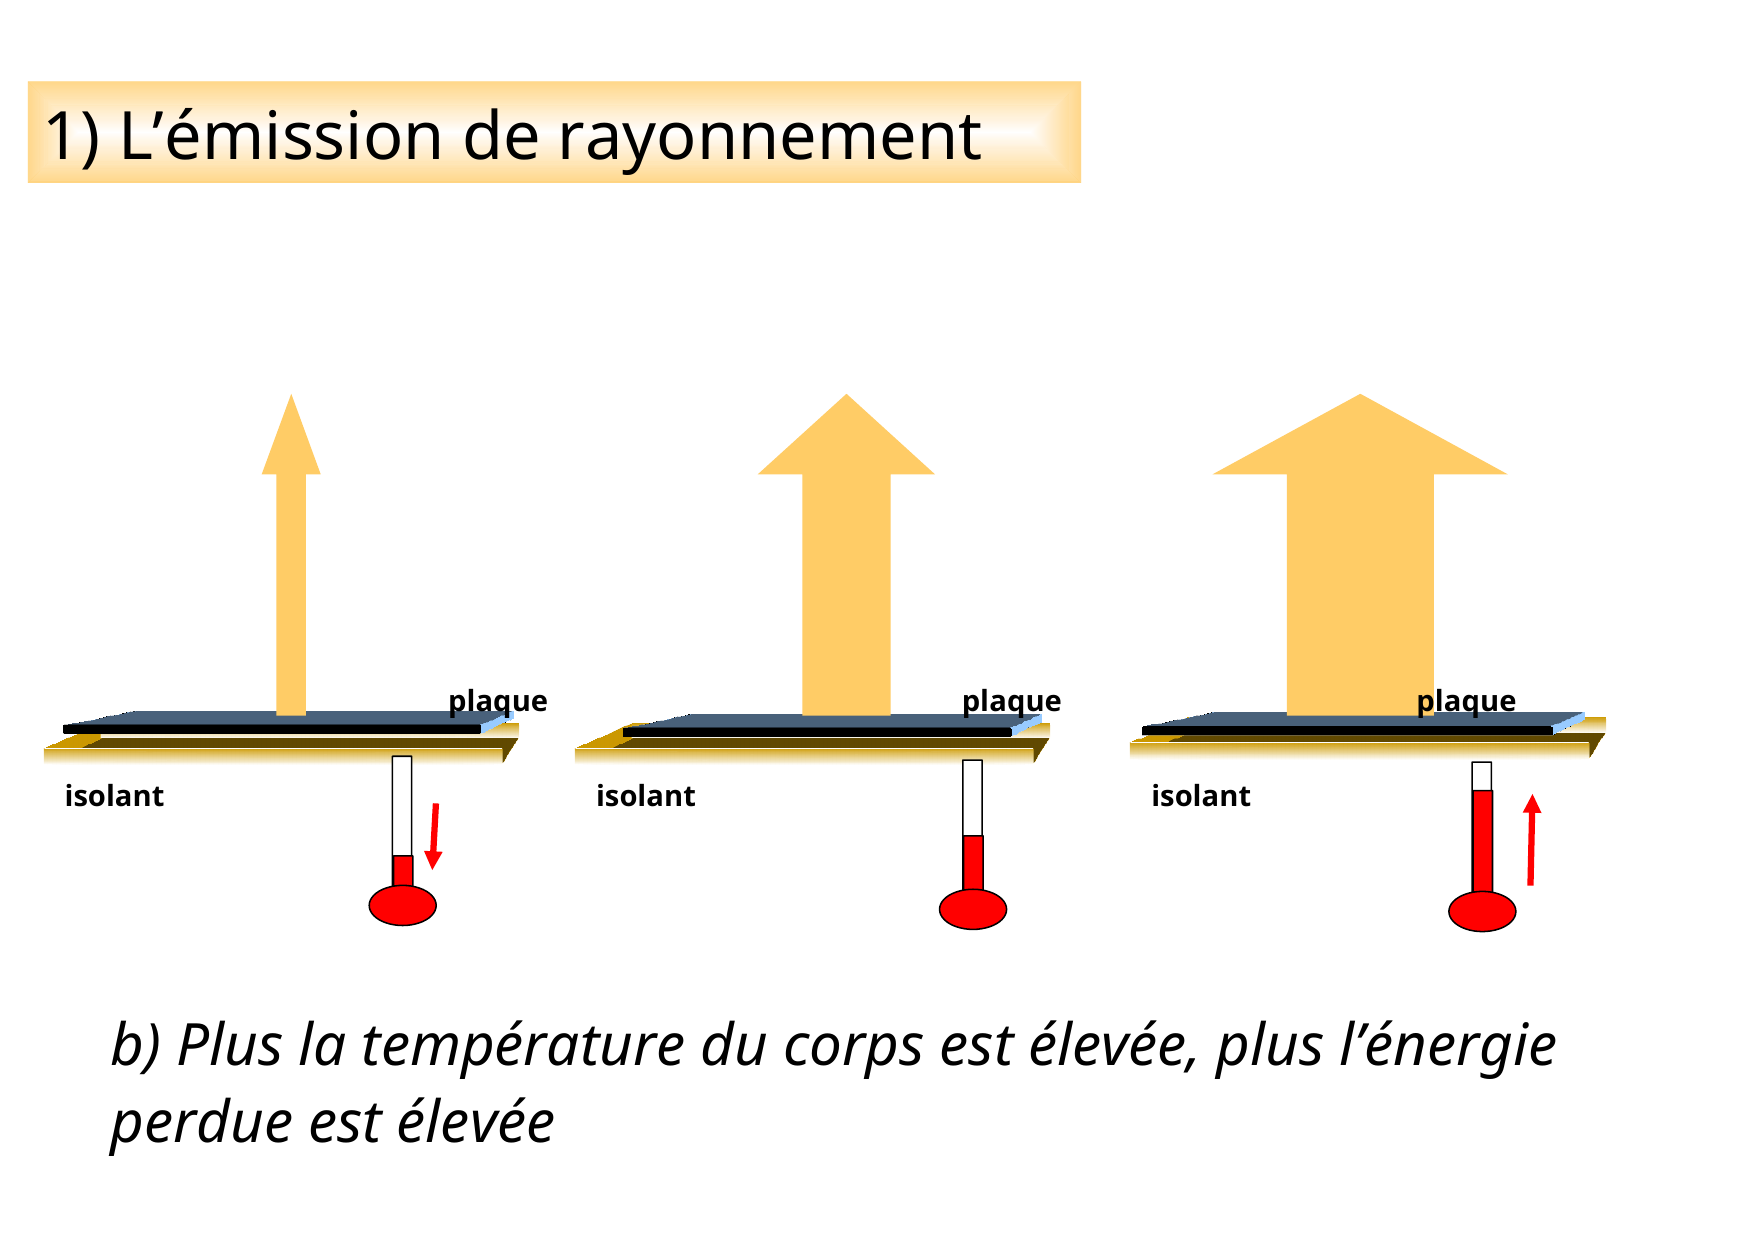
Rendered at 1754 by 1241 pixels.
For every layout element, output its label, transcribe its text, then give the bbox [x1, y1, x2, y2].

text_box [261, 393, 321, 716]
text_box plaque [433, 673, 685, 748]
text_box [369, 756, 437, 926]
text_box isolant [581, 767, 833, 843]
text_box plaque [1401, 673, 1654, 748]
text_box [1448, 762, 1516, 932]
text_box plaque [947, 673, 1199, 748]
text_box 1) L’émission de rayonnement [27, 81, 1080, 183]
text_box isolant [49, 767, 302, 843]
picture [570, 706, 1055, 775]
picture [1125, 704, 1611, 770]
text_box [757, 393, 936, 716]
text_box b) Plus la température du corps est élevée, plus l’énergie perdue est élevée [95, 996, 1584, 1148]
picture [39, 702, 524, 775]
text_box isolant [1136, 767, 1389, 843]
text_box [939, 760, 1007, 930]
text_box [1212, 393, 1508, 716]
